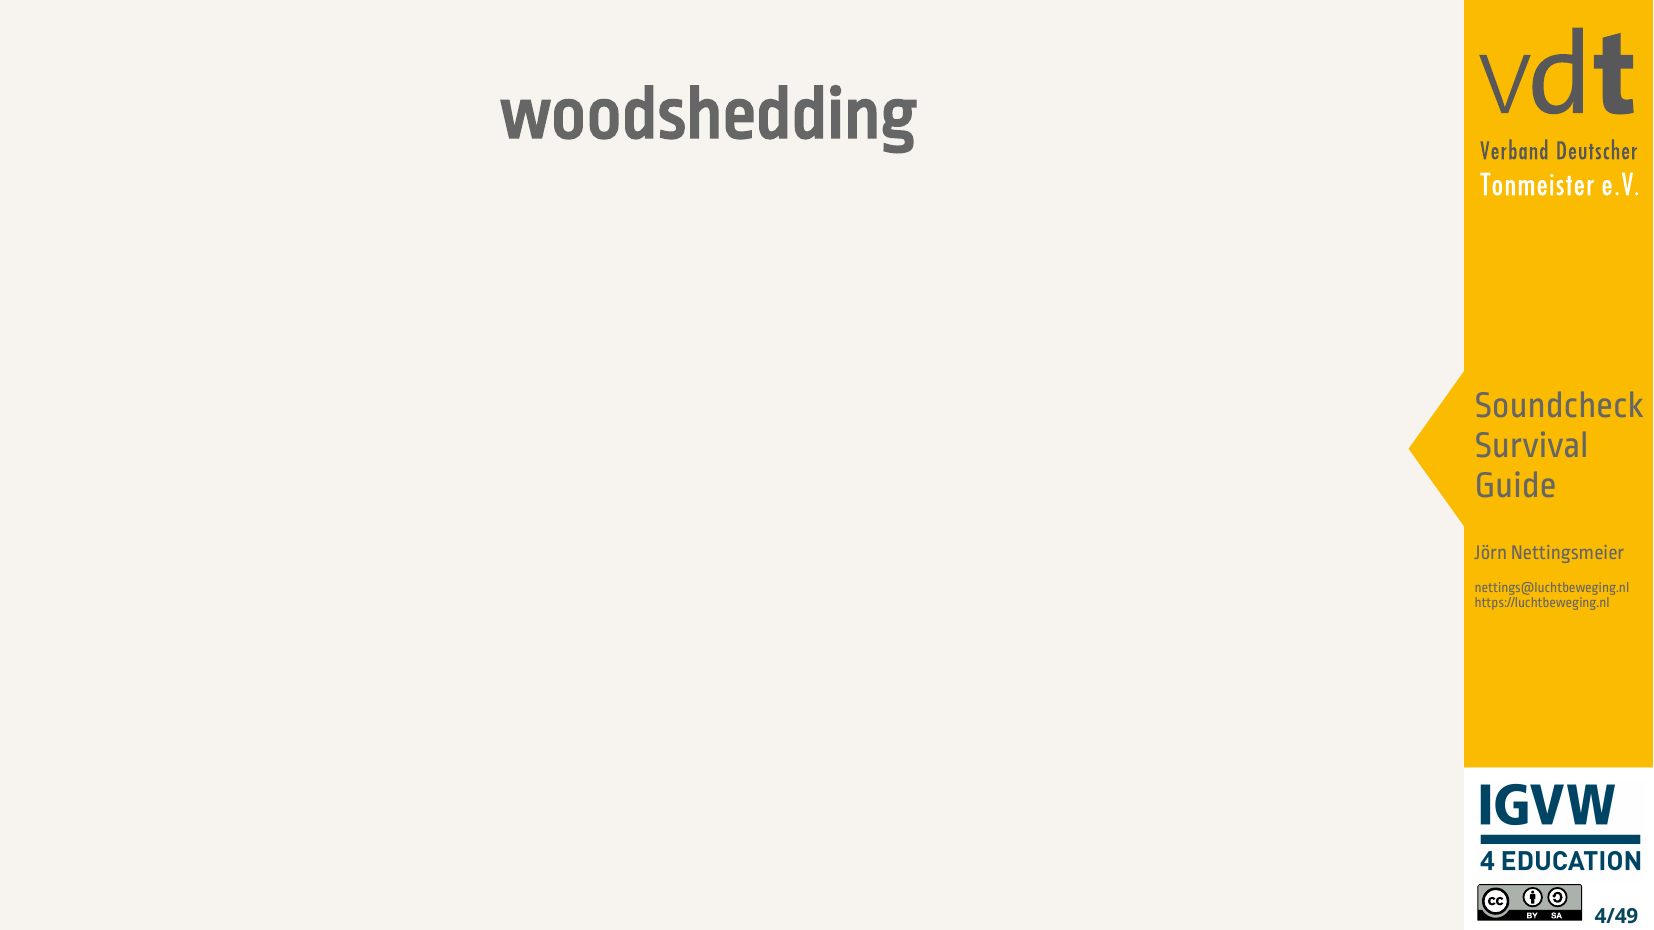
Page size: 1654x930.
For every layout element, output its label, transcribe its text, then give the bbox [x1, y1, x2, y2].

picture [1477, 780, 1646, 882]
title woodshedding [82, 37, 1335, 193]
